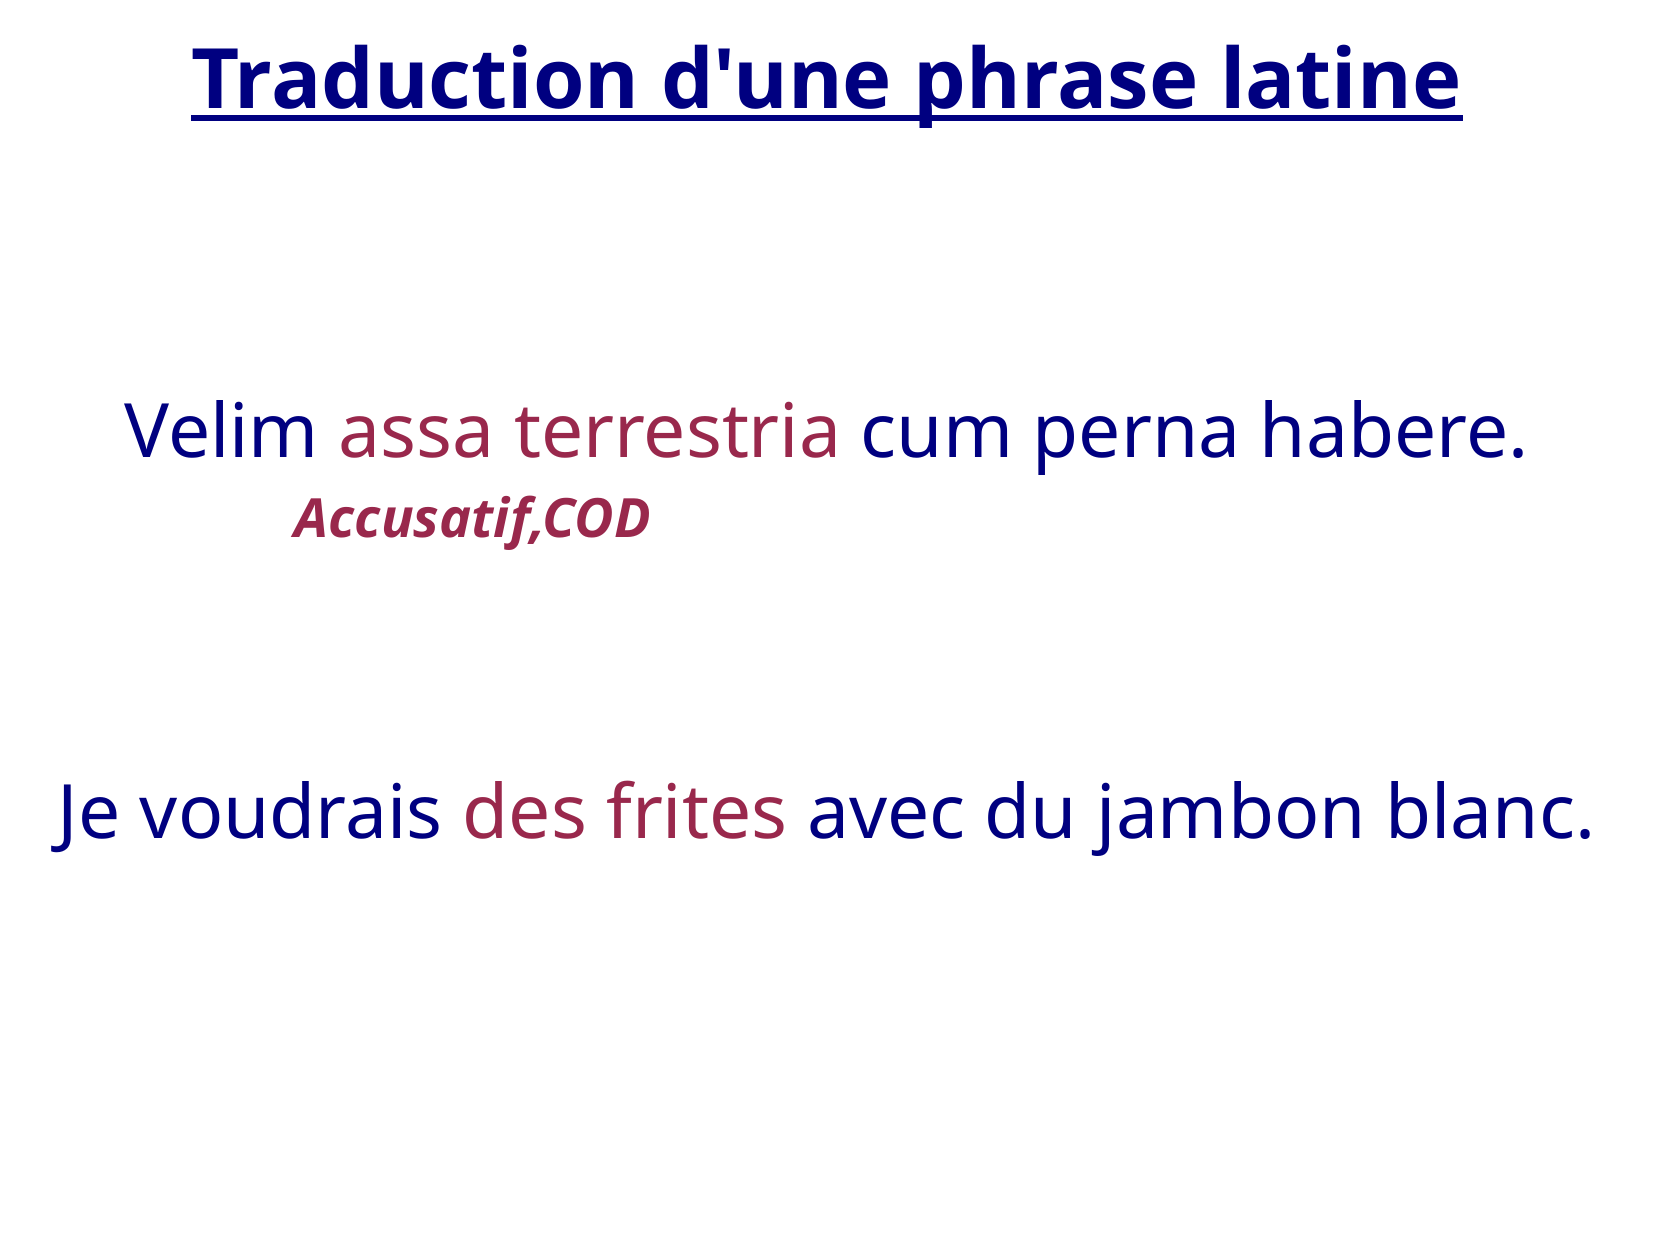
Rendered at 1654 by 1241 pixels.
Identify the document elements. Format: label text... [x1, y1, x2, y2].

text_box Traduction d'une phrase latine [0, 11, 1654, 144]
text_box Velim assa terrestria cum perna habere. Accusatif,COD Je voudrais des frites avec du jambon blanc. [0, 369, 1654, 912]
